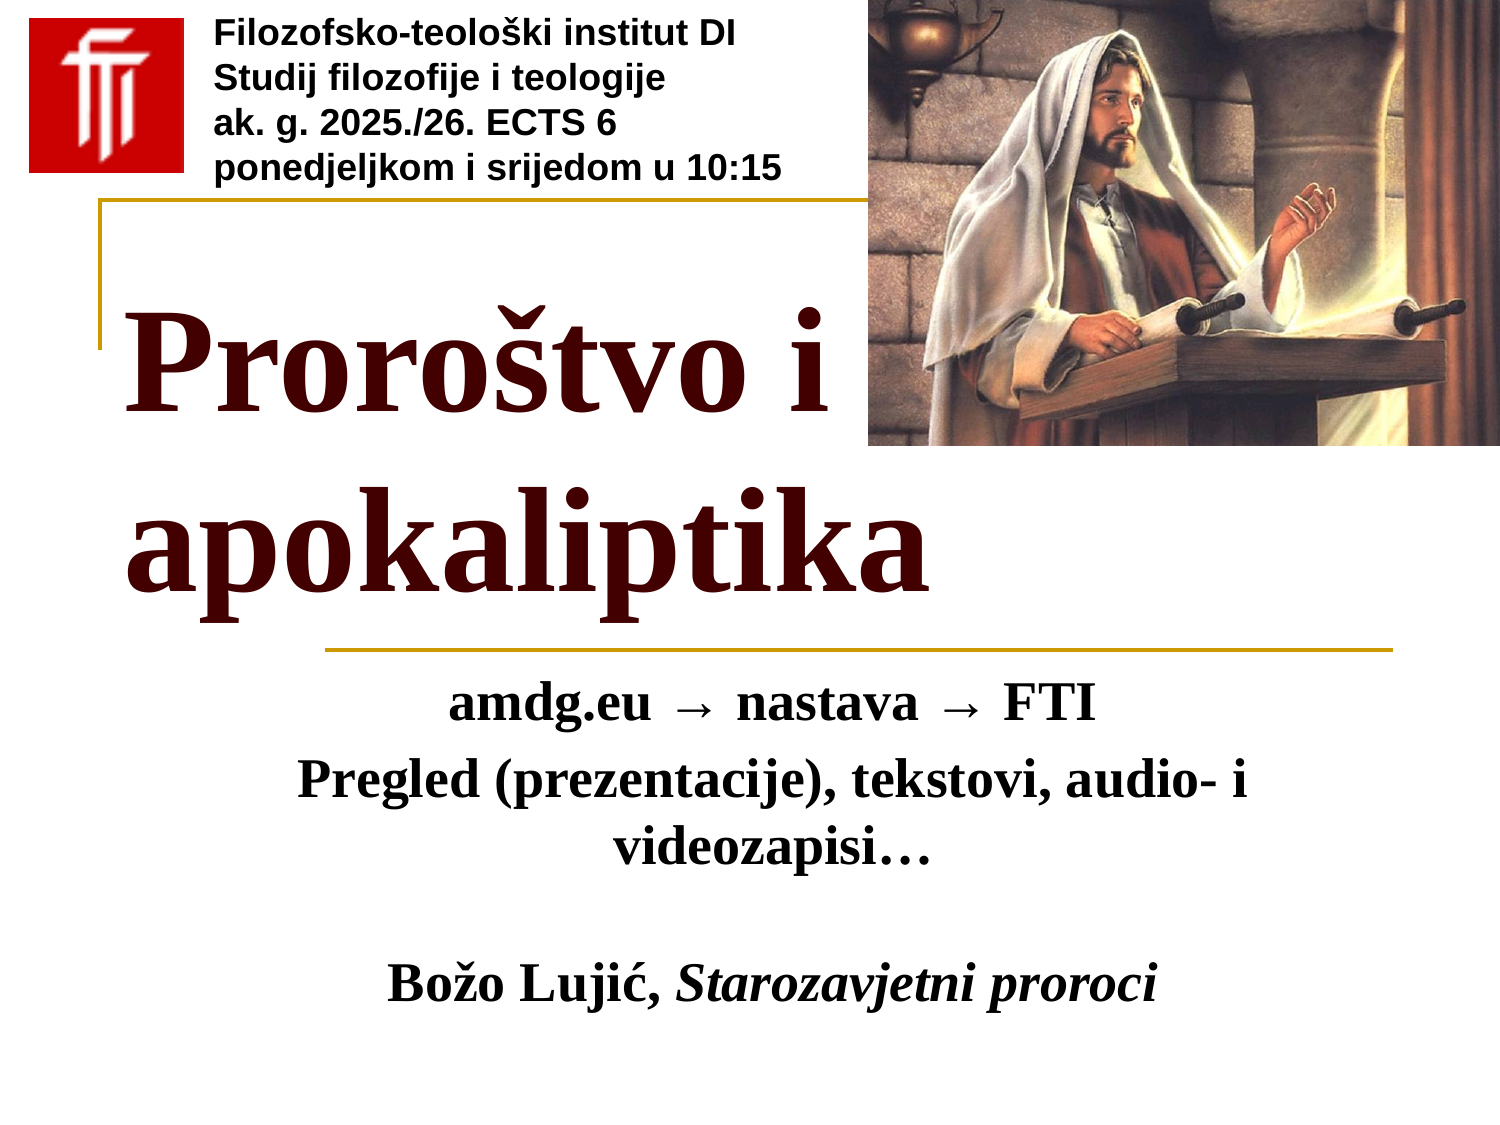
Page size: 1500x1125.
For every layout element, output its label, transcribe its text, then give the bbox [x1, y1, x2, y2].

title Proroštvo i apokaliptika [108, 253, 1359, 657]
picture [29, 18, 184, 173]
text_box Filozofsko-teološki institut DI Studij filozofije i teologije ak. g. 2025./26. ECTS 6 ponedjeljkom i srijedom u 10:15 [198, 0, 963, 196]
text_box amdg.eu → nastava → FTI Pregled (prezentacije), tekstovi, audio- i videozapisi… Božo Lujić, Starozavjetni proroci [141, 656, 1405, 1026]
picture [868, 0, 1500, 446]
